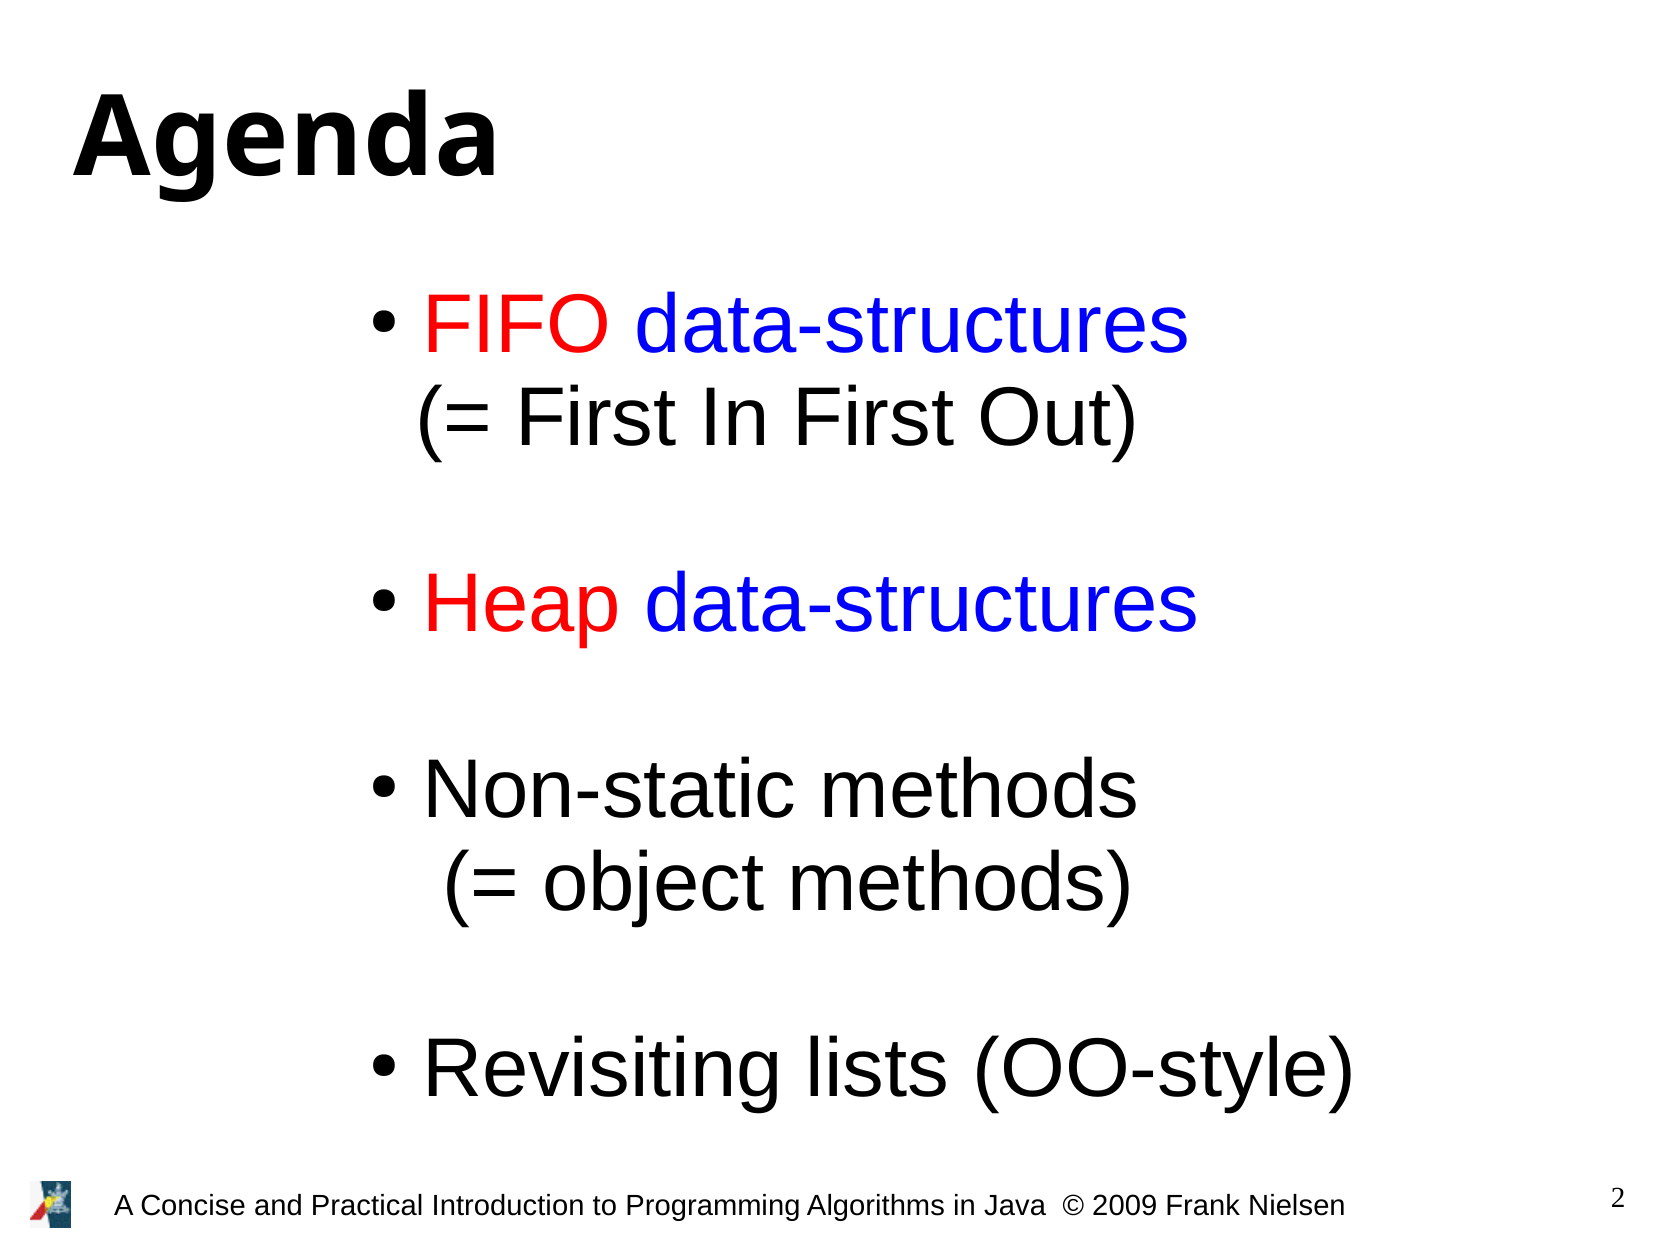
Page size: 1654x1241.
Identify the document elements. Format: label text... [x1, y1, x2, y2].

text_box FIFO data-structures (= First In First Out) Heap data-structures Non-static methods (= object methods) Revisiting lists (OO-style) [354, 270, 1373, 1123]
text_box Agenda [59, 48, 552, 222]
picture [29, 1181, 71, 1228]
